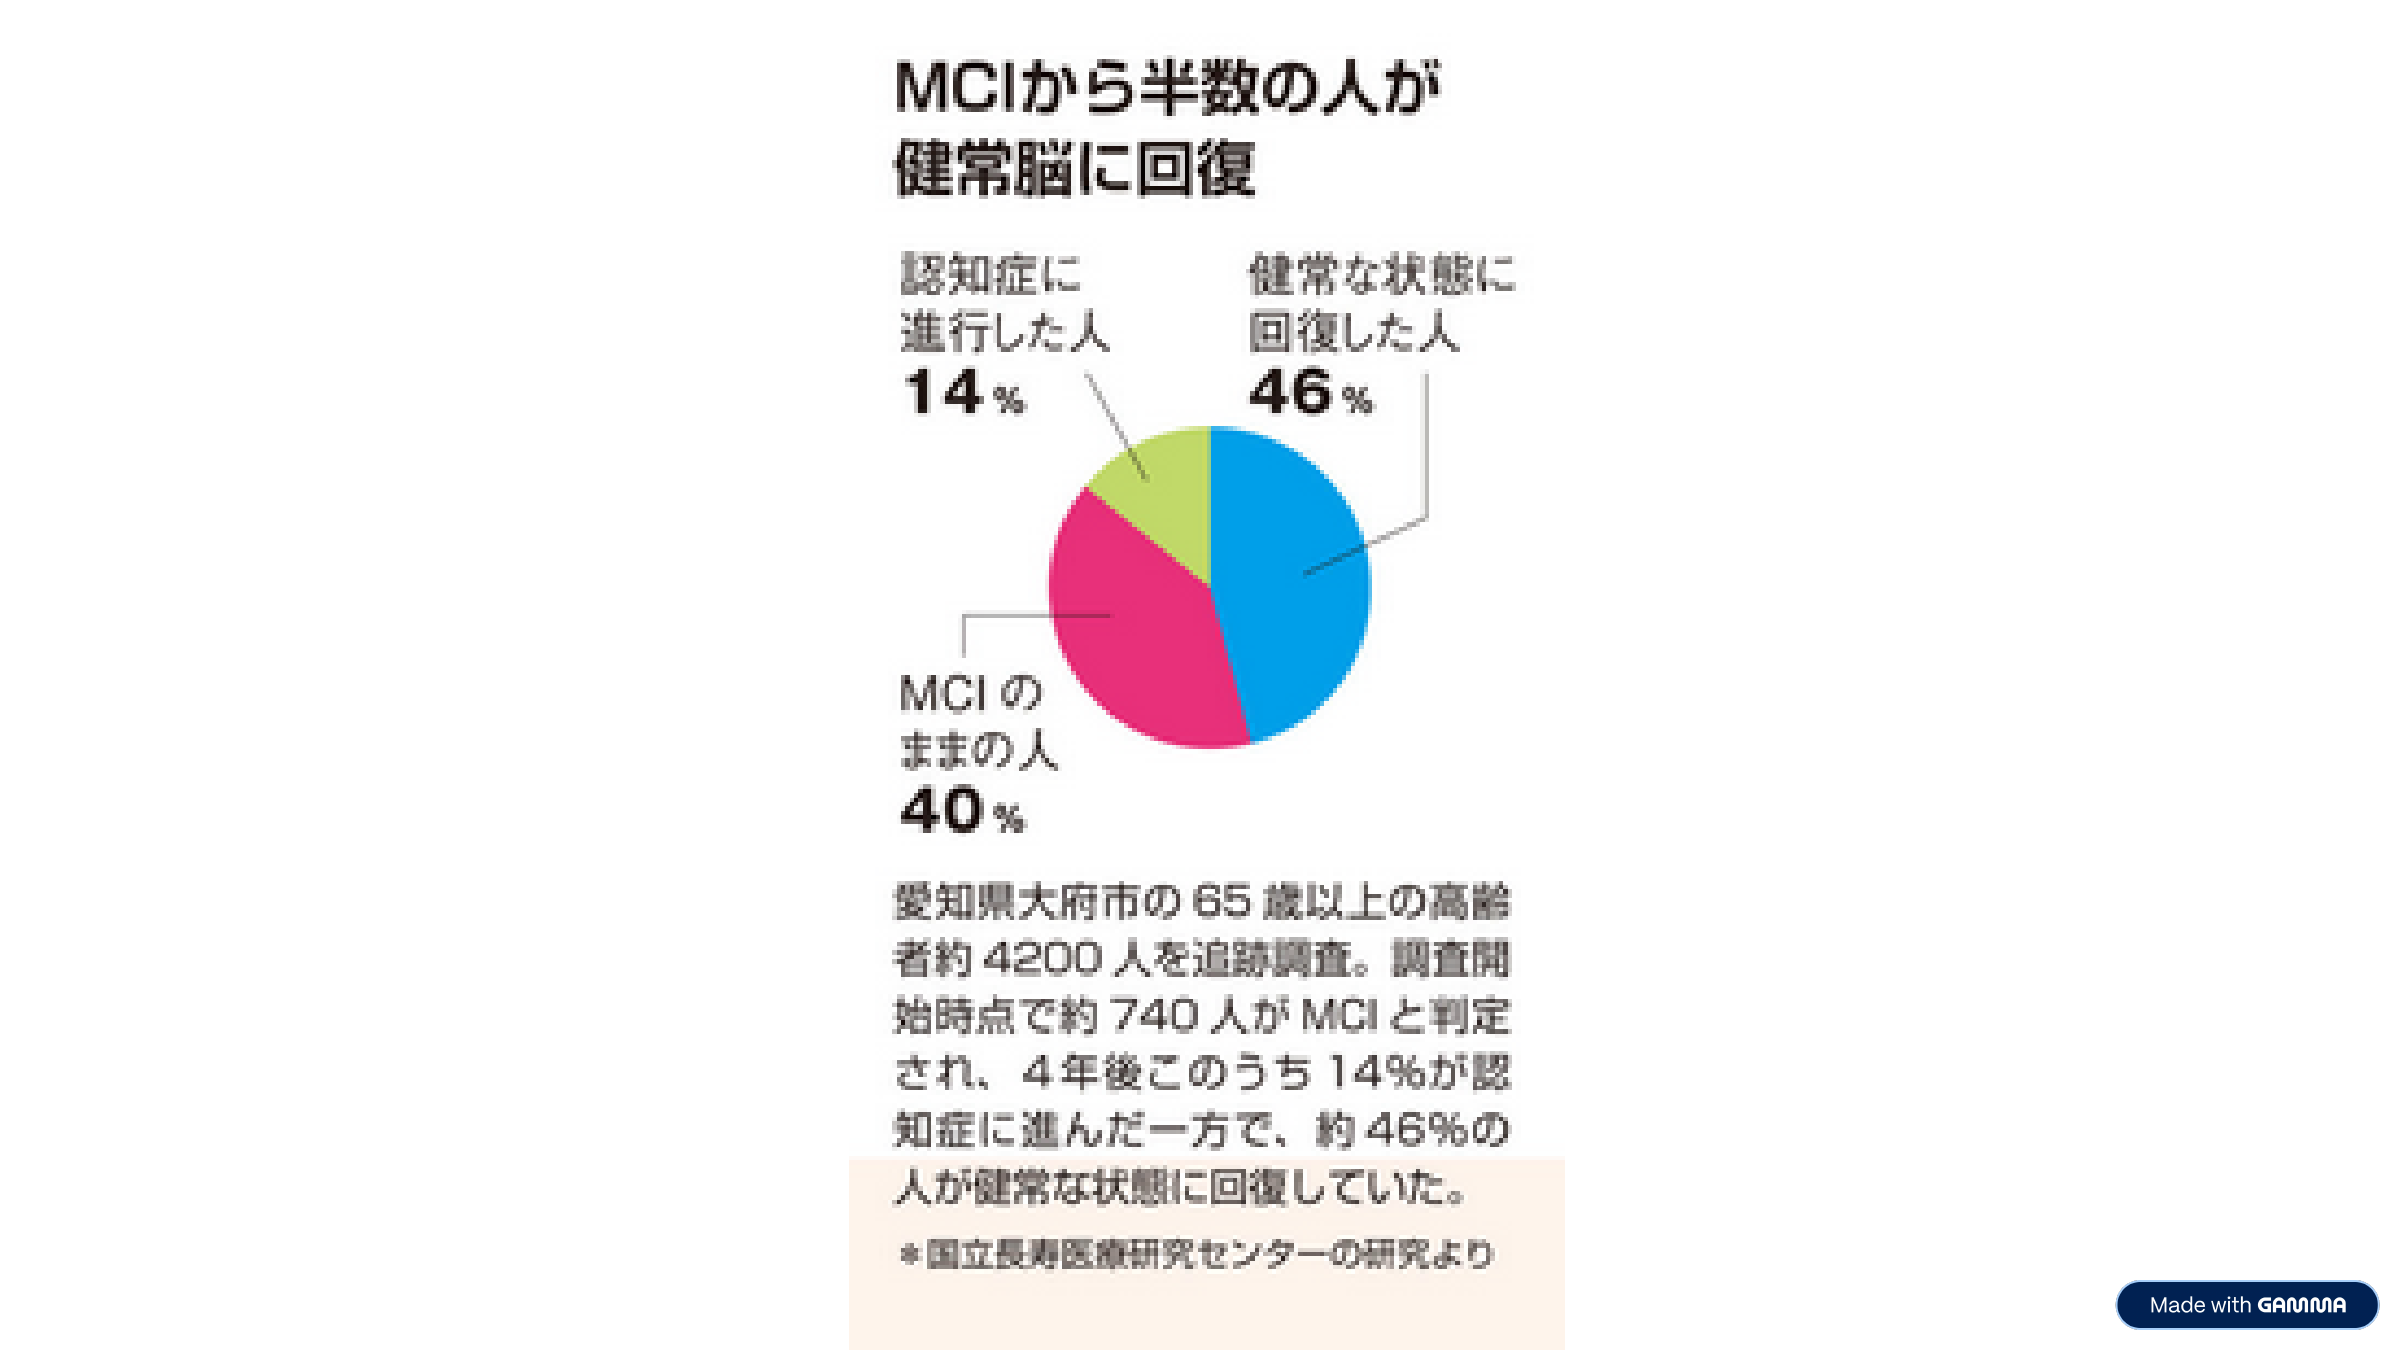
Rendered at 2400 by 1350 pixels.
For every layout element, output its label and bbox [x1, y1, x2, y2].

picture [2106, 1271, 2389, 1339]
picture [849, 29, 1565, 1350]
